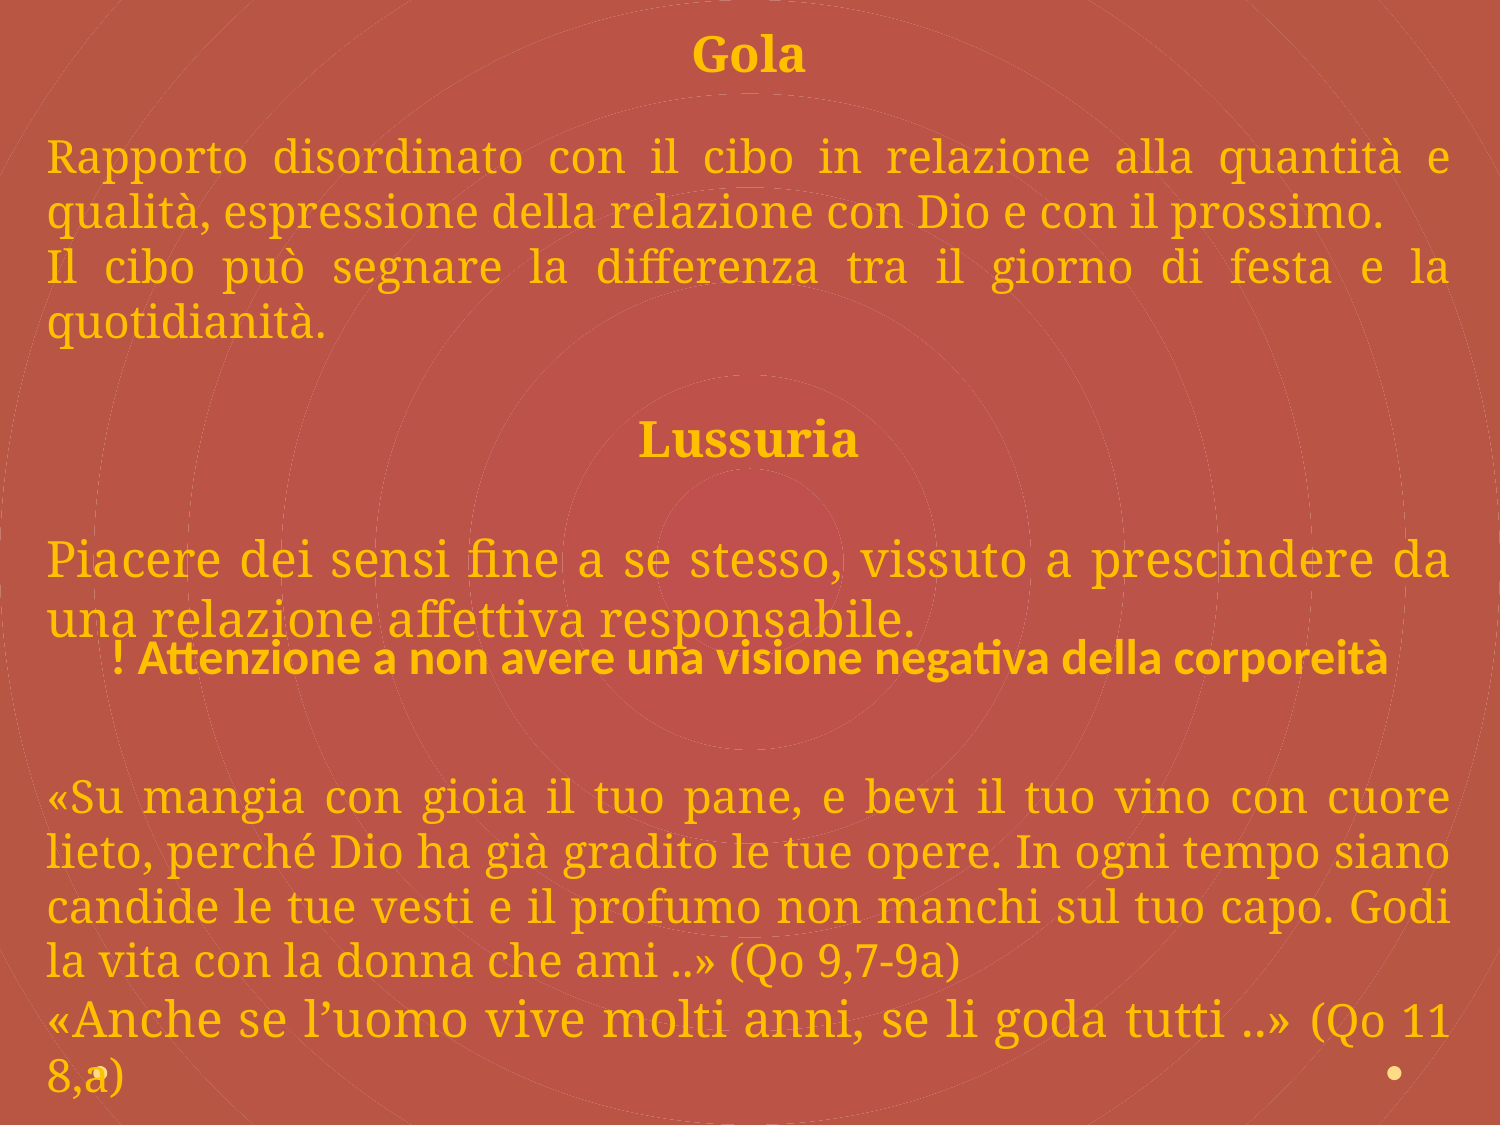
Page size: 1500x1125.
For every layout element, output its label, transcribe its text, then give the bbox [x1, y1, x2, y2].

text_box ! Attenzione a non avere una visione negativa della corporeità [31, 616, 1469, 693]
text_box Gola Rapporto disordinato con il cibo in relazione alla quantità e qualità, espressione della relazione con Dio e con il prossimo. Il cibo può segnare la differenza tra il giorno di festa e la quotidianità. Lussuria Piacere dei sensi fine a se stesso, vissuto a prescindere da una relazione affettiva responsabile. «Su mangia con gioia il tuo pane, e bevi il tuo vino con cuore lieto, perché Dio ha già gradito le tue opere. In ogni tempo siano candide le tue vesti e il profumo non manchi sul tuo capo. Godi la vita con la donna che ami ..» (Qo 9,7-9a) «Anche se l’uomo vive molti anni, se li goda tutti ..» (Qo 11 8,a) [31, 14, 1475, 1020]
